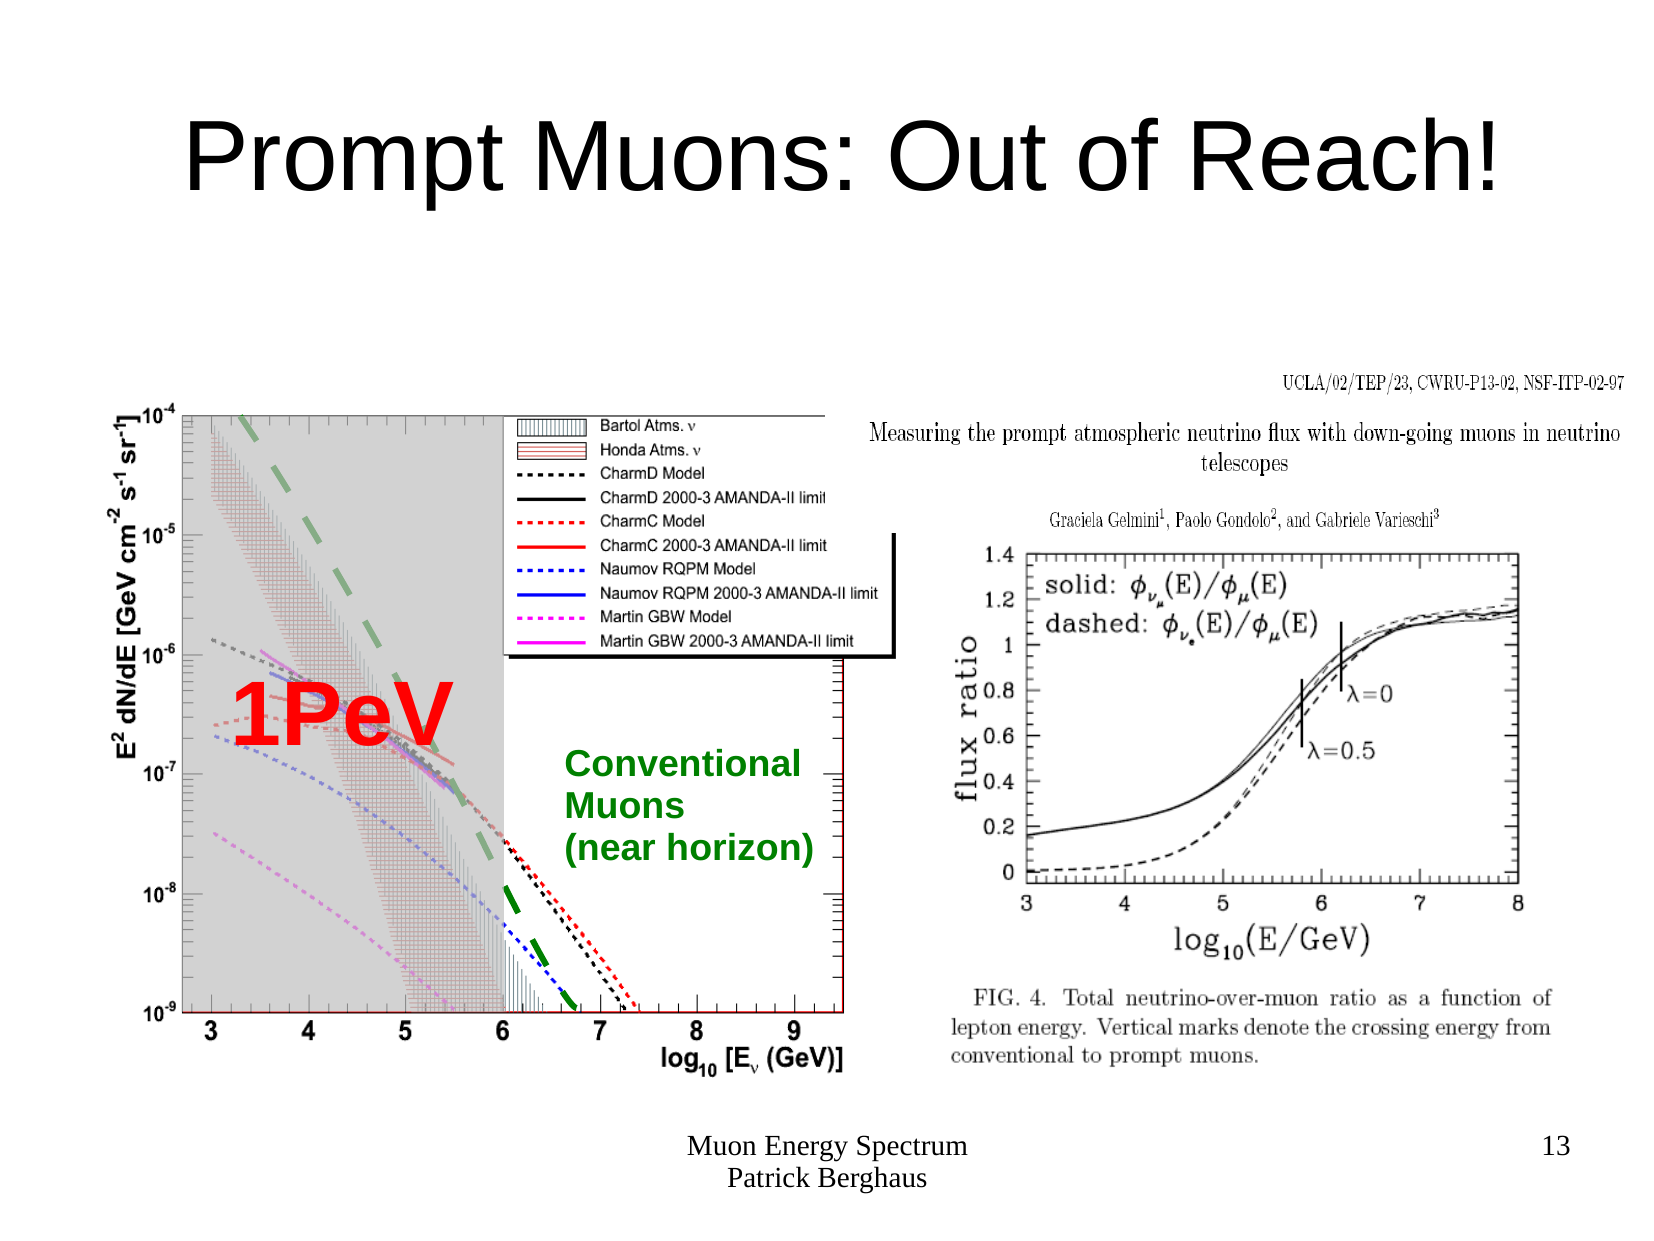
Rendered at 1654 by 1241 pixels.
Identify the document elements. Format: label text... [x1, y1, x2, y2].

text_box Prompt Muons: Out of Reach! [167, 92, 1518, 257]
text_box Conventional Muons (near horizon) [549, 735, 830, 921]
picture [100, 310, 1651, 1088]
text_box 1PeV [181, 415, 504, 1012]
